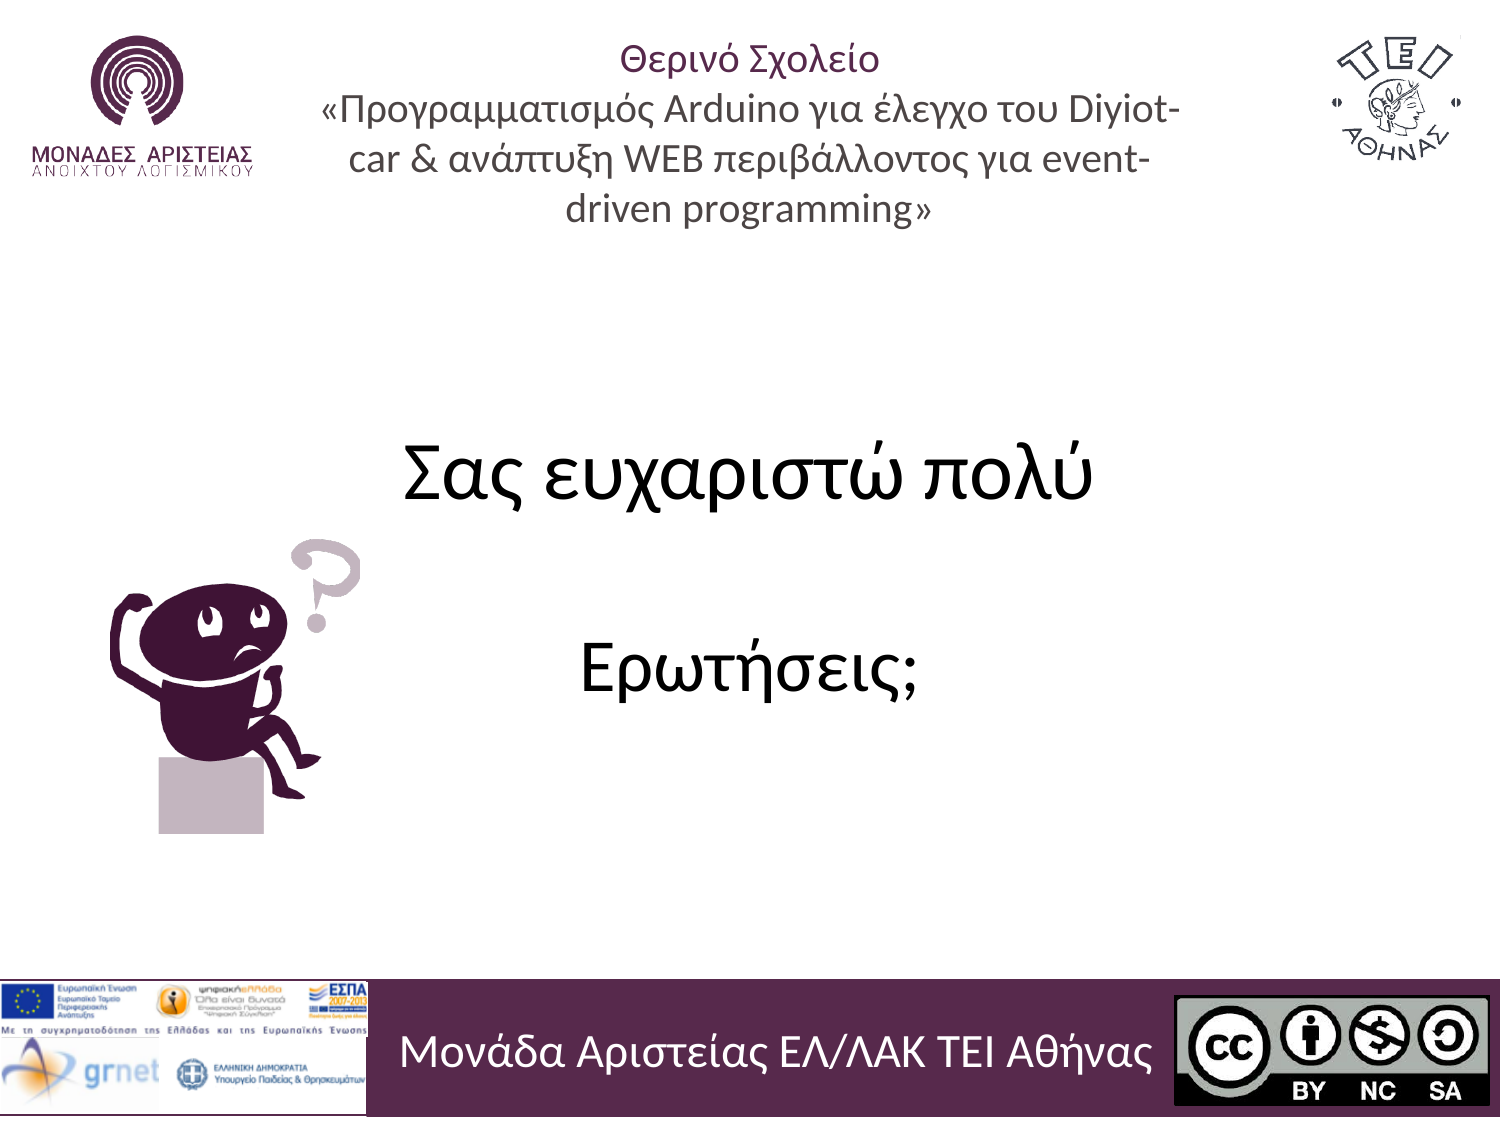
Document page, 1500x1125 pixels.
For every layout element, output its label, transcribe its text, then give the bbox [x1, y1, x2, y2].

picture [31, 36, 253, 177]
picture [110, 538, 360, 834]
picture [175, 1057, 366, 1092]
text_box Θερινό Σχολείο «Προγραμματισμός Arduino για έλεγχο του Diyiot-car & ανάπτυξη WEB περιβάλλοντος για event-driven programming» [280, 22, 1220, 241]
picture [0, 982, 368, 1113]
title Σας ευχαριστώ πολύ Ερωτήσεις; [218, 408, 1282, 709]
picture [1331, 35, 1461, 167]
text_box Μονάδα Αριστείας ΕΛ/ΛΑΚ ΤΕΙ Αθήνας [383, 992, 1488, 1105]
picture [1174, 995, 1490, 1106]
